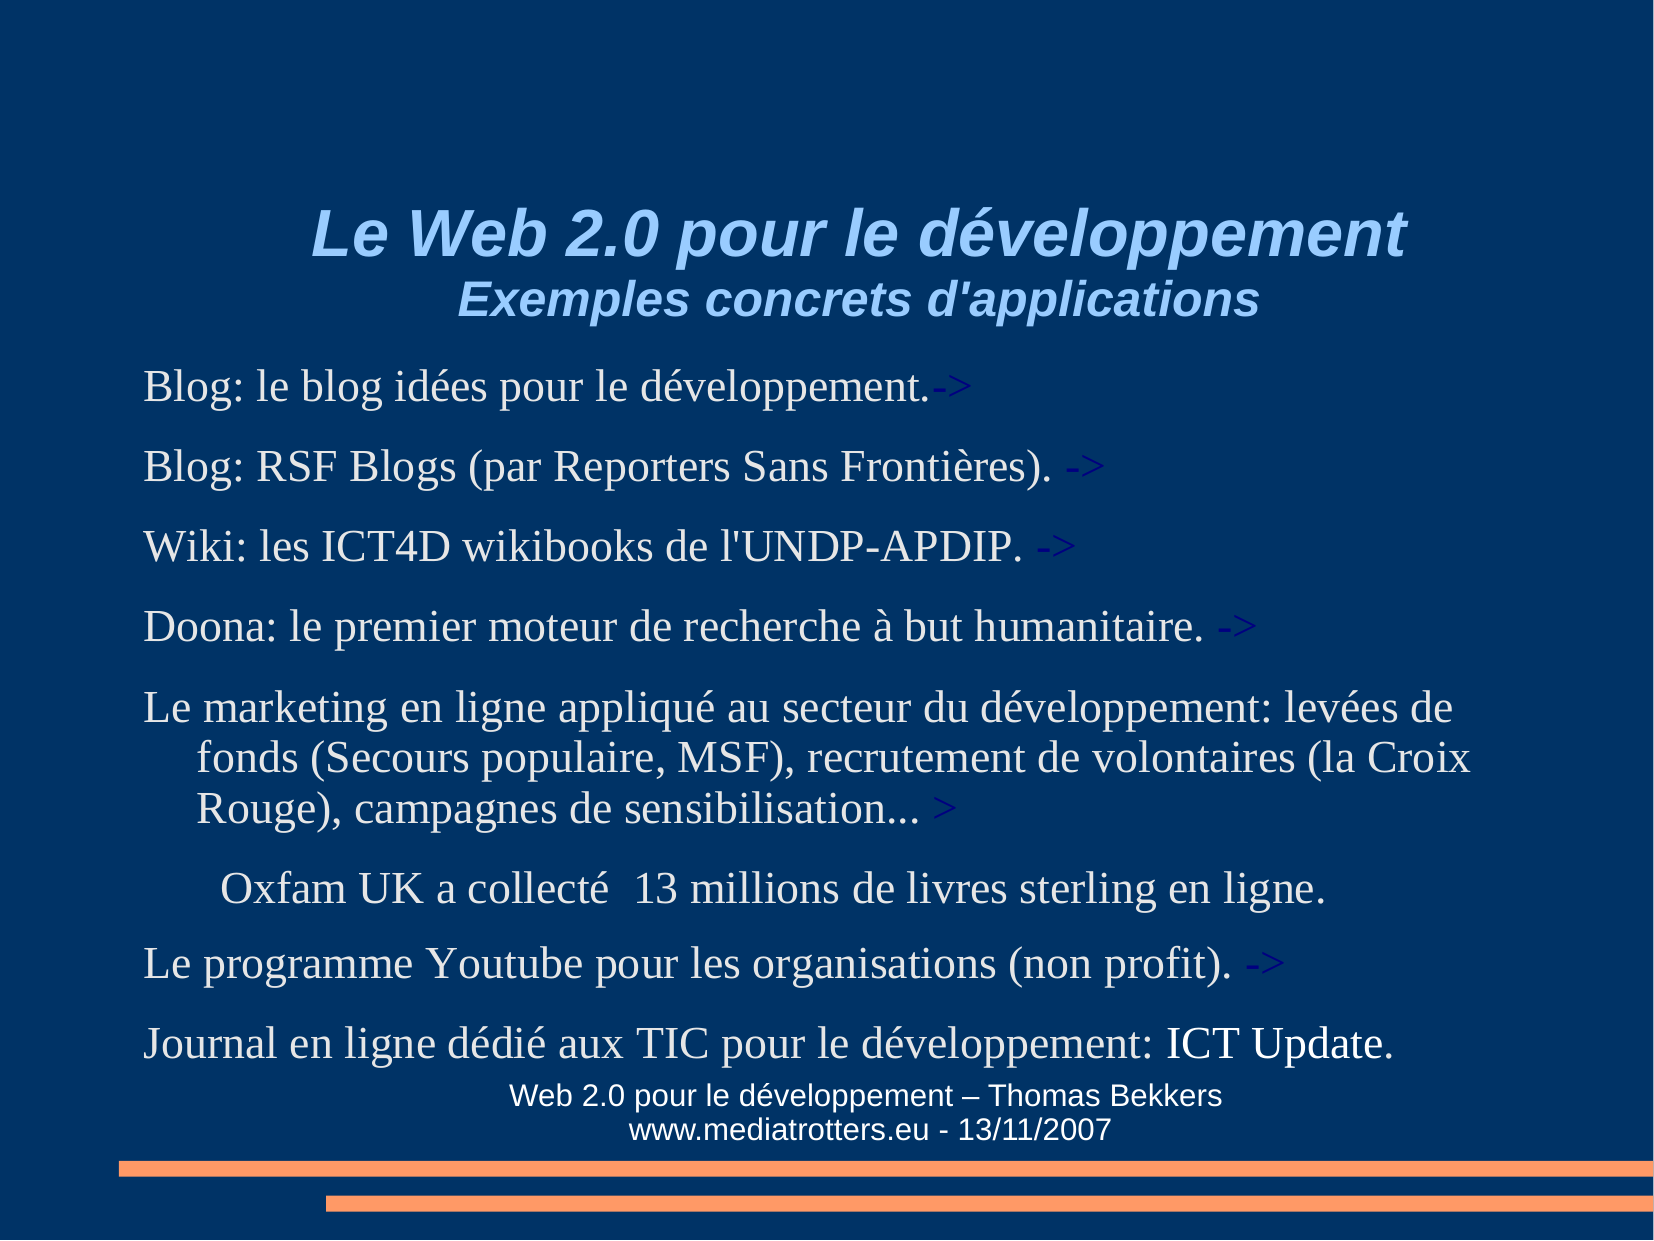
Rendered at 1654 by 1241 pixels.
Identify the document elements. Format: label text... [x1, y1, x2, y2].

title Le Web 2.0 pour le développement Exemples concrets d'applications [153, 165, 1566, 358]
list Blog: le blog idées pour le développement.-> Blog: RSF Blogs (par Reporters Sans Frontières). -> Wiki: les ICT4D wikibooks de l'UNDP-APDIP. -> Doona: le premier moteur de recherche à but humanitaire. -> Le marketing en ligne appliqué au secteur du développement: levées de fonds (Secours populaire, MSF), recrutement de volontaires (la Croix Rouge), campagnes de sensibilisation... > Oxfam UK a collecté 13 millions de livres sterling en ligne. Le programme Youtube pour les organisations (non profit). -> Journal en ligne dédié aux TIC pour le développement: ICT Update. [125, 360, 1565, 1156]
